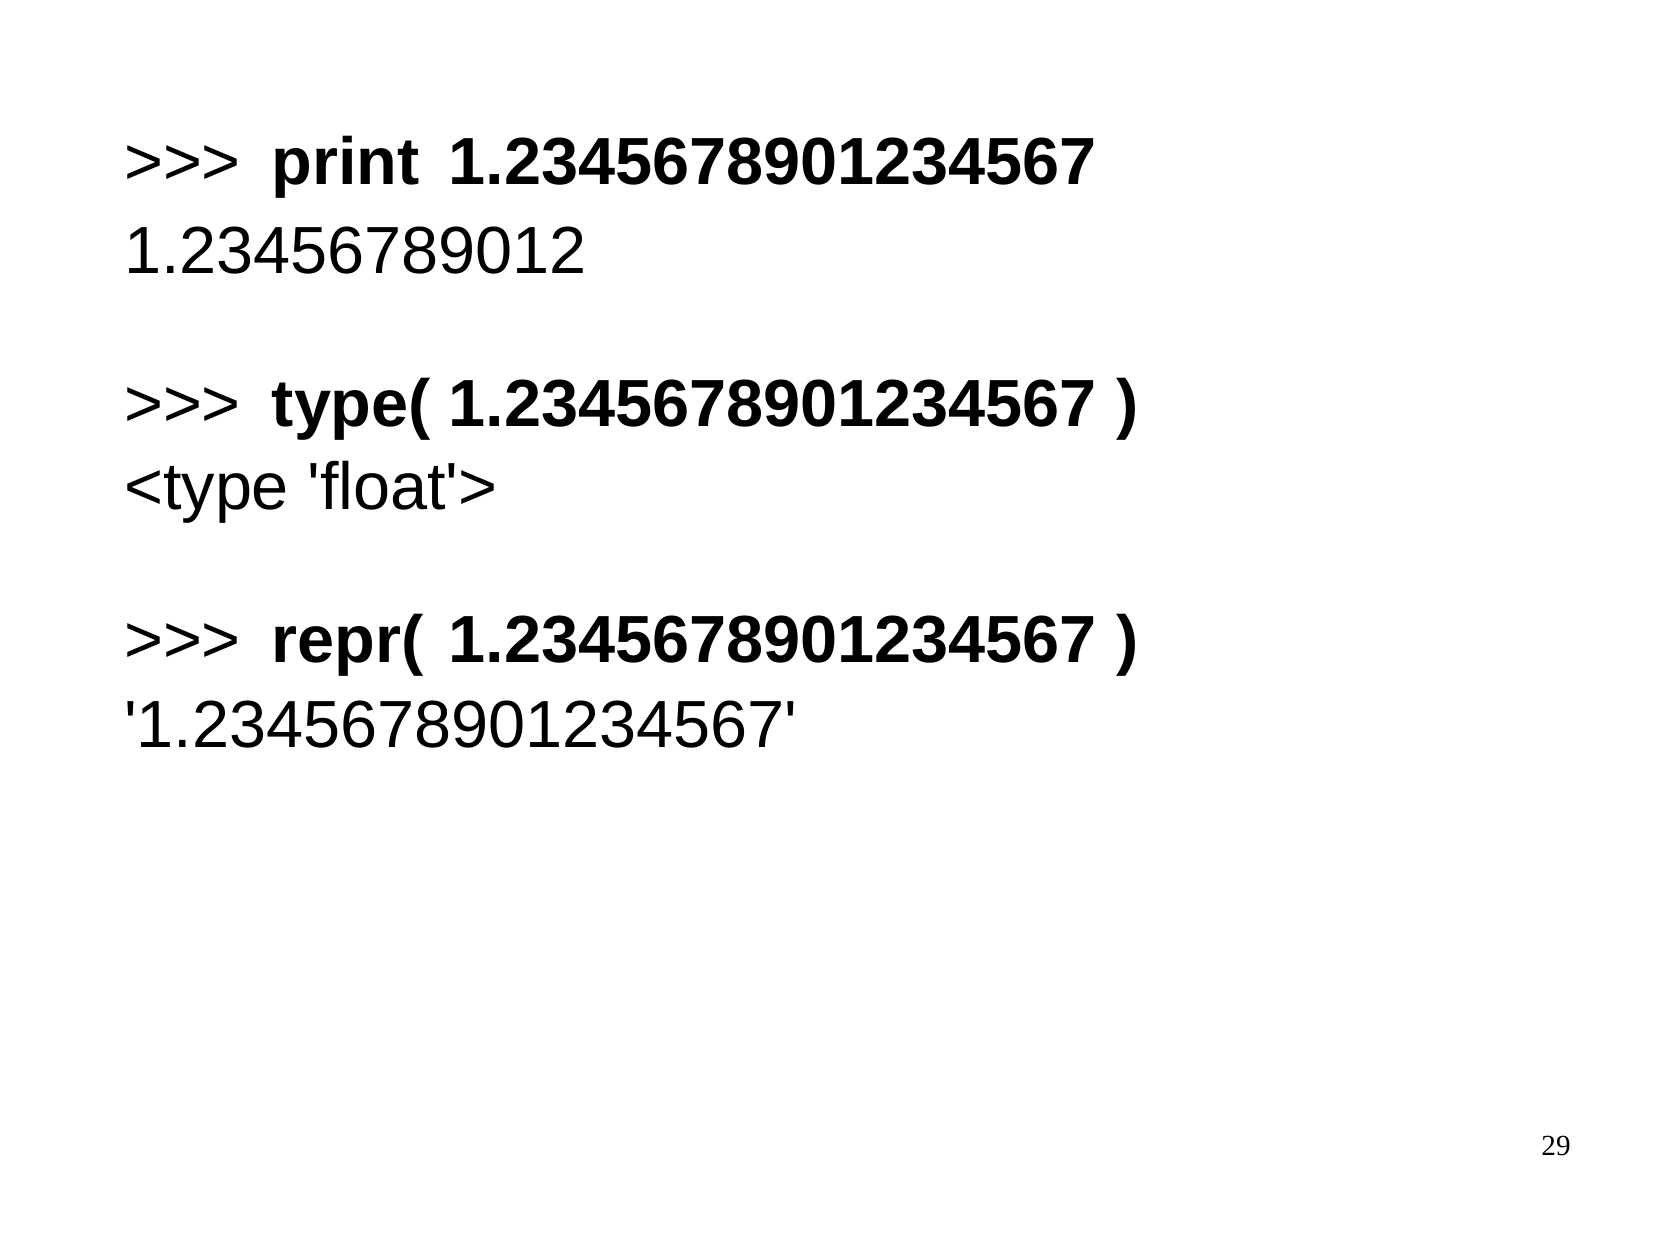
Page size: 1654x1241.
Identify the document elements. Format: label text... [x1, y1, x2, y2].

text_box '1.2345678901234567' [118, 681, 804, 768]
text_box 1.2345678901234567 [443, 118, 1103, 205]
text_box >>> [118, 118, 248, 205]
text_box >>> [118, 596, 248, 681]
text_box 1.2345678901234567 [443, 360, 1103, 447]
text_box type( [265, 360, 438, 447]
text_box repr( [265, 596, 430, 681]
text_box 1.2345678901234567 [443, 596, 1103, 684]
text_box >>> [118, 360, 248, 447]
text_box 1.23456789012 [118, 206, 593, 294]
text_box ) [1110, 360, 1145, 447]
text_box ) [1110, 596, 1145, 684]
text_box <type 'float'> [118, 442, 504, 530]
text_box print [265, 118, 426, 205]
